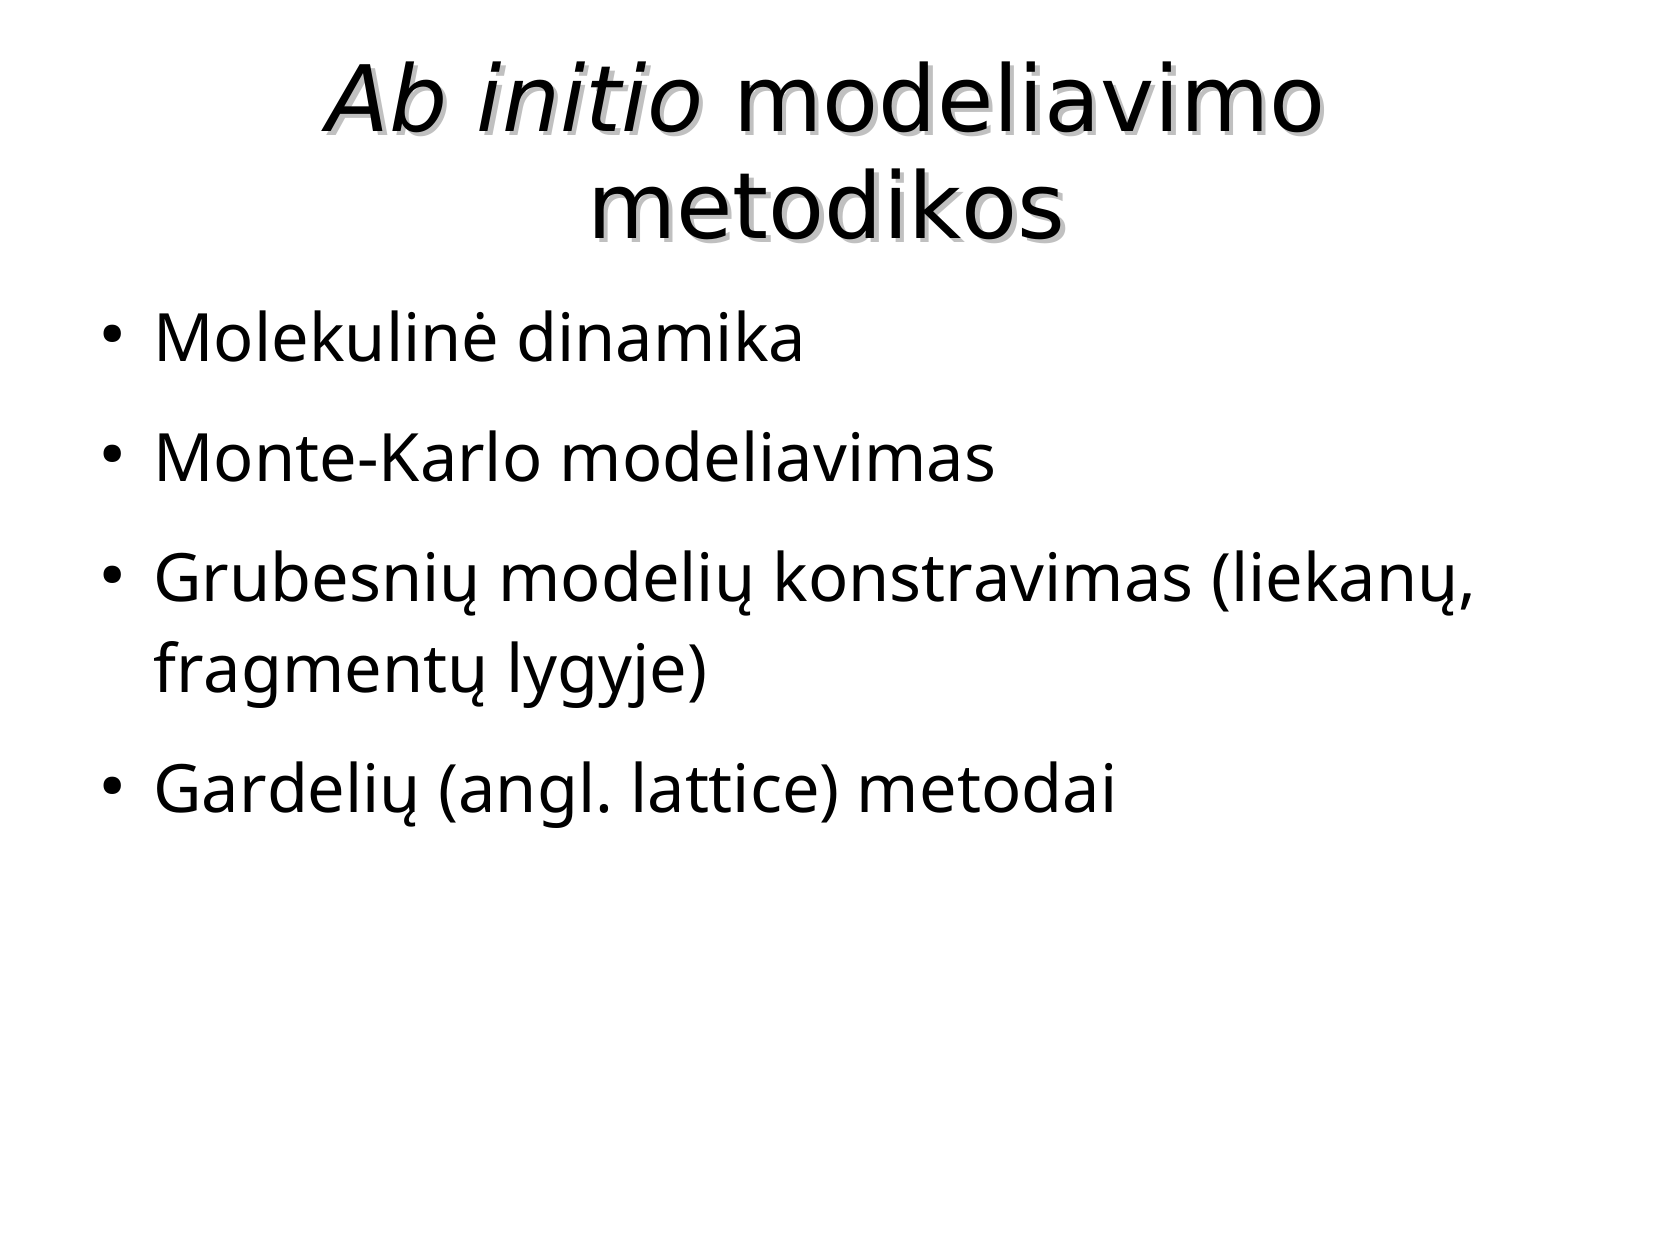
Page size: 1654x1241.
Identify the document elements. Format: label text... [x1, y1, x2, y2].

title Ab initio modeliavimo metodikos [82, 45, 1571, 261]
list Molekulinė dinamika Monte-Karlo modeliavimas Grubesnių modelių konstravimas (liekanų, fragmentų lygyje) Gardelių (angl. lattice) metodai [82, 290, 1571, 1094]
